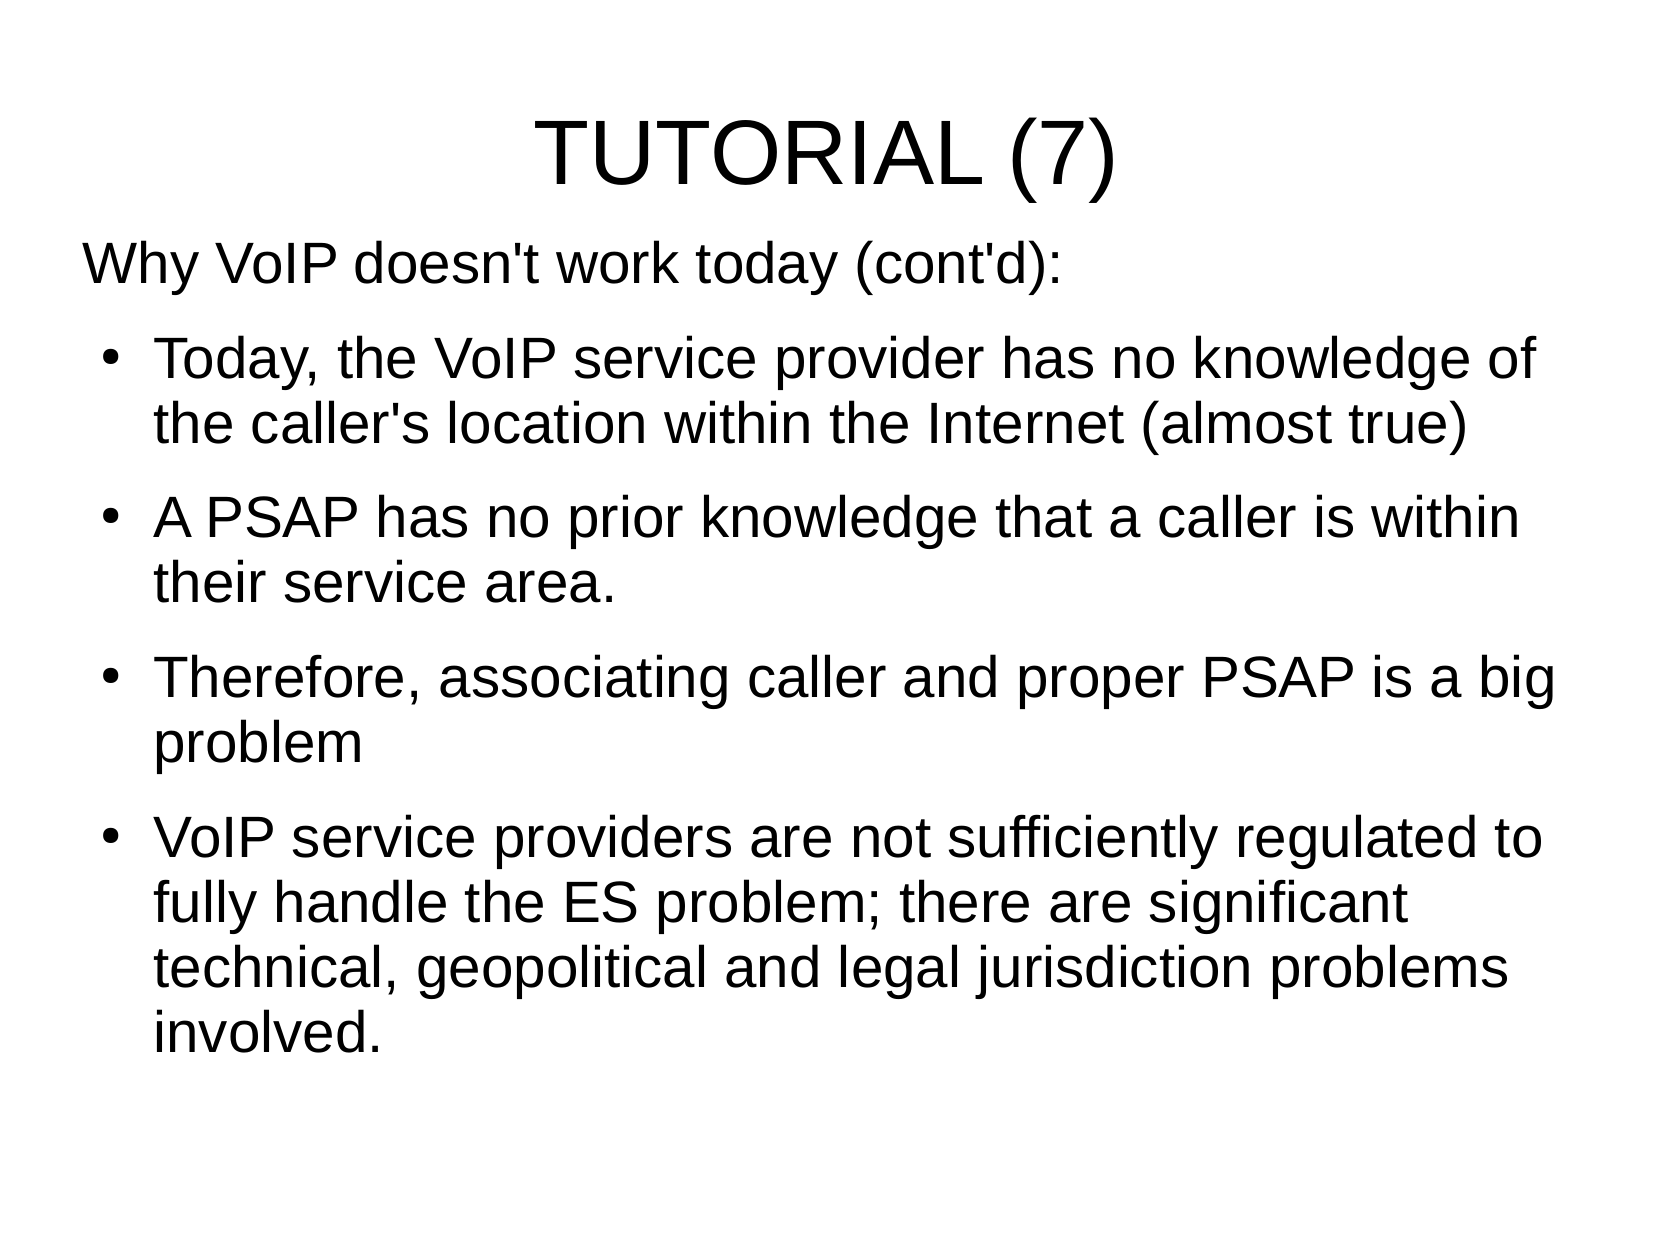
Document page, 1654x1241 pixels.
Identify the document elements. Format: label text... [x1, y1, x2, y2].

title TUTORIAL (7) [82, 56, 1571, 231]
list Why VoIP doesn't work today (cont'd): Today, the VoIP service provider has no knowledge of the caller's location within the Internet (almost true) A PSAP has no prior knowledge that a caller is within their service area. Therefore, associating caller and proper PSAP is a big problem VoIP service providers are not sufficiently regulated to fully handle the ES problem; there are significant technical, geopolitical and legal jurisdiction problems involved. [82, 231, 1571, 1065]
